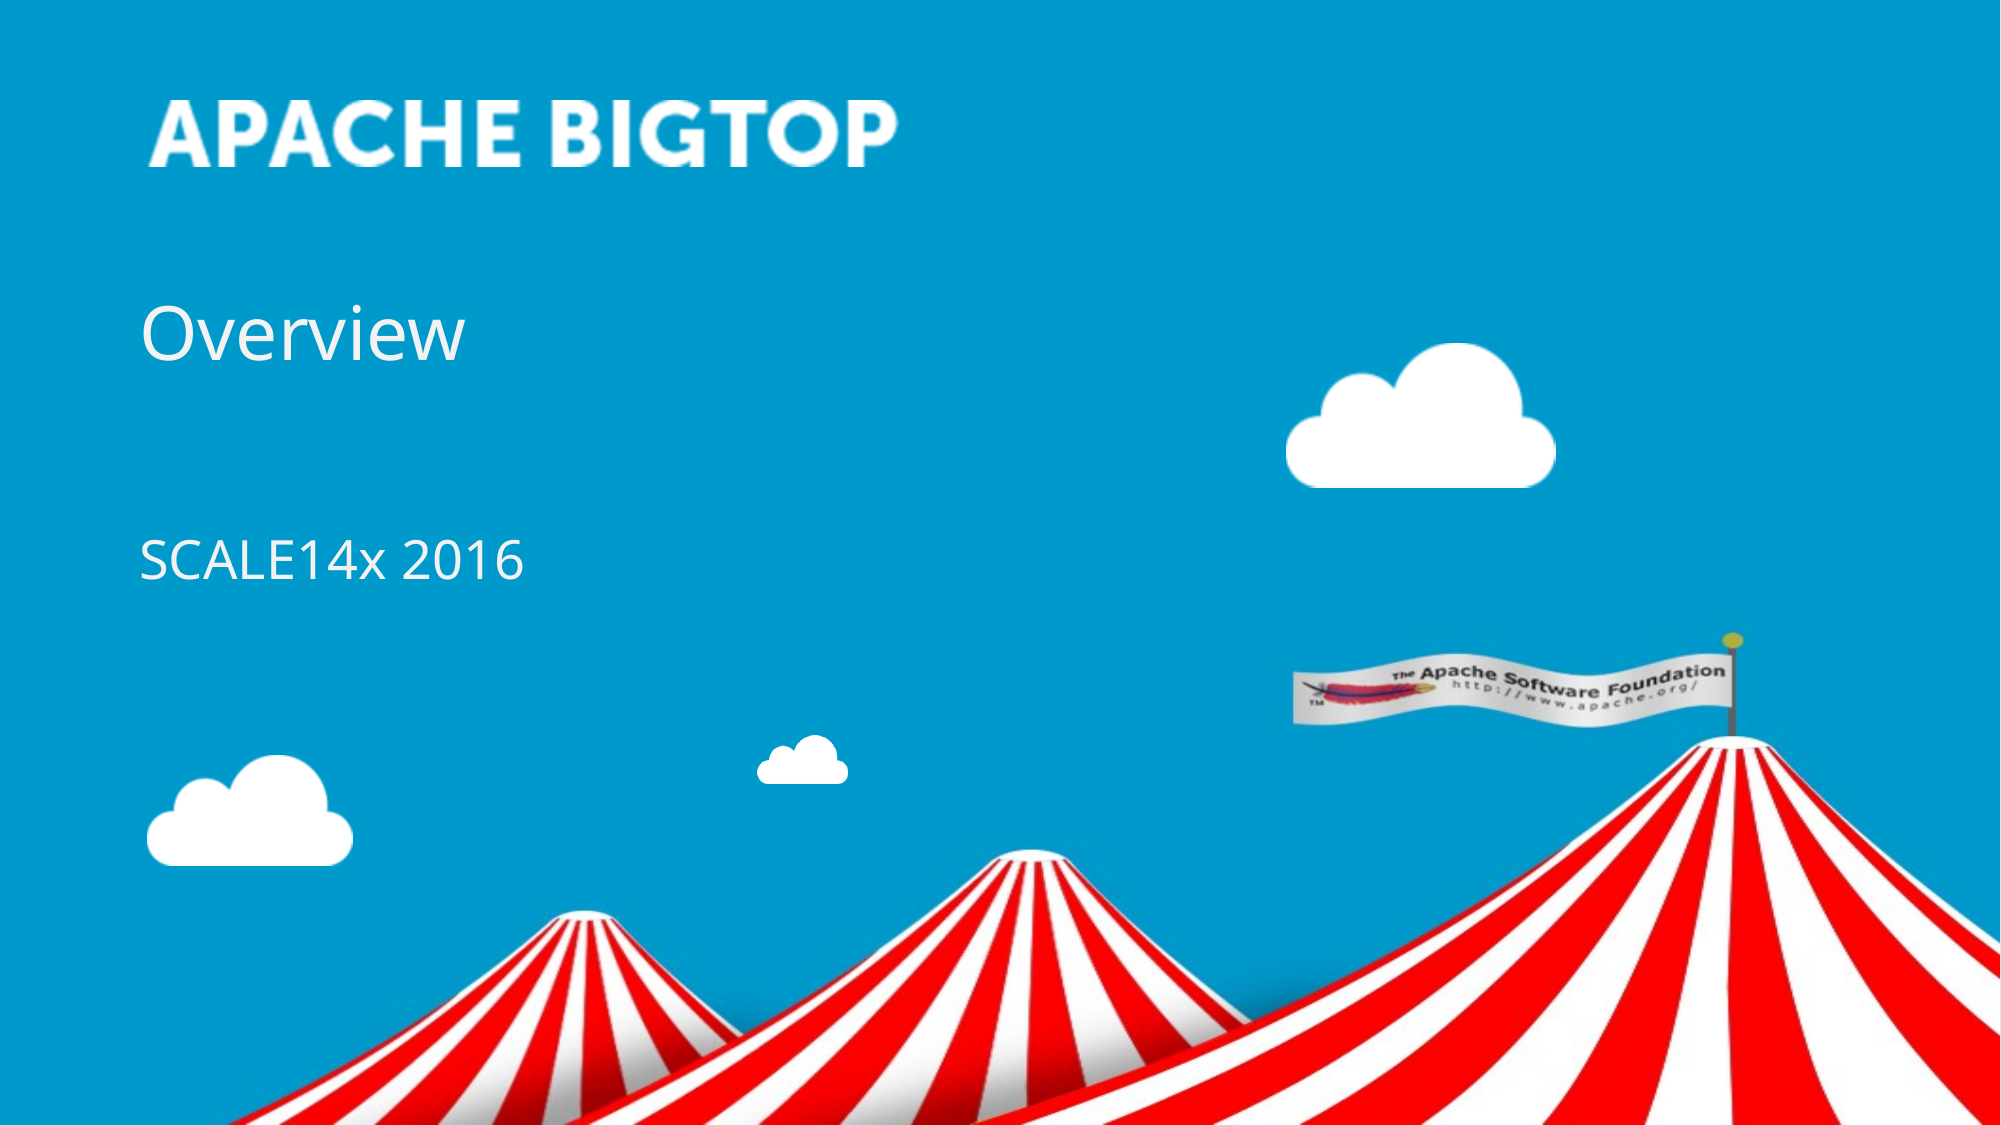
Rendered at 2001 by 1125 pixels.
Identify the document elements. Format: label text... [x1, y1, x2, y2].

picture [149, 101, 211, 166]
picture [332, 101, 395, 166]
picture [269, 101, 331, 166]
picture [227, 631, 2000, 1125]
picture [148, 784, 352, 865]
picture [613, 101, 630, 166]
text_box Overview [124, 262, 1274, 384]
picture [639, 101, 705, 166]
picture [551, 101, 602, 166]
picture [768, 101, 839, 166]
text_box SCALE14x 2016 [124, 525, 1274, 784]
picture [1287, 344, 1555, 487]
picture [847, 101, 898, 166]
picture [709, 101, 768, 166]
picture [477, 101, 521, 166]
picture [218, 101, 268, 166]
picture [404, 101, 462, 166]
